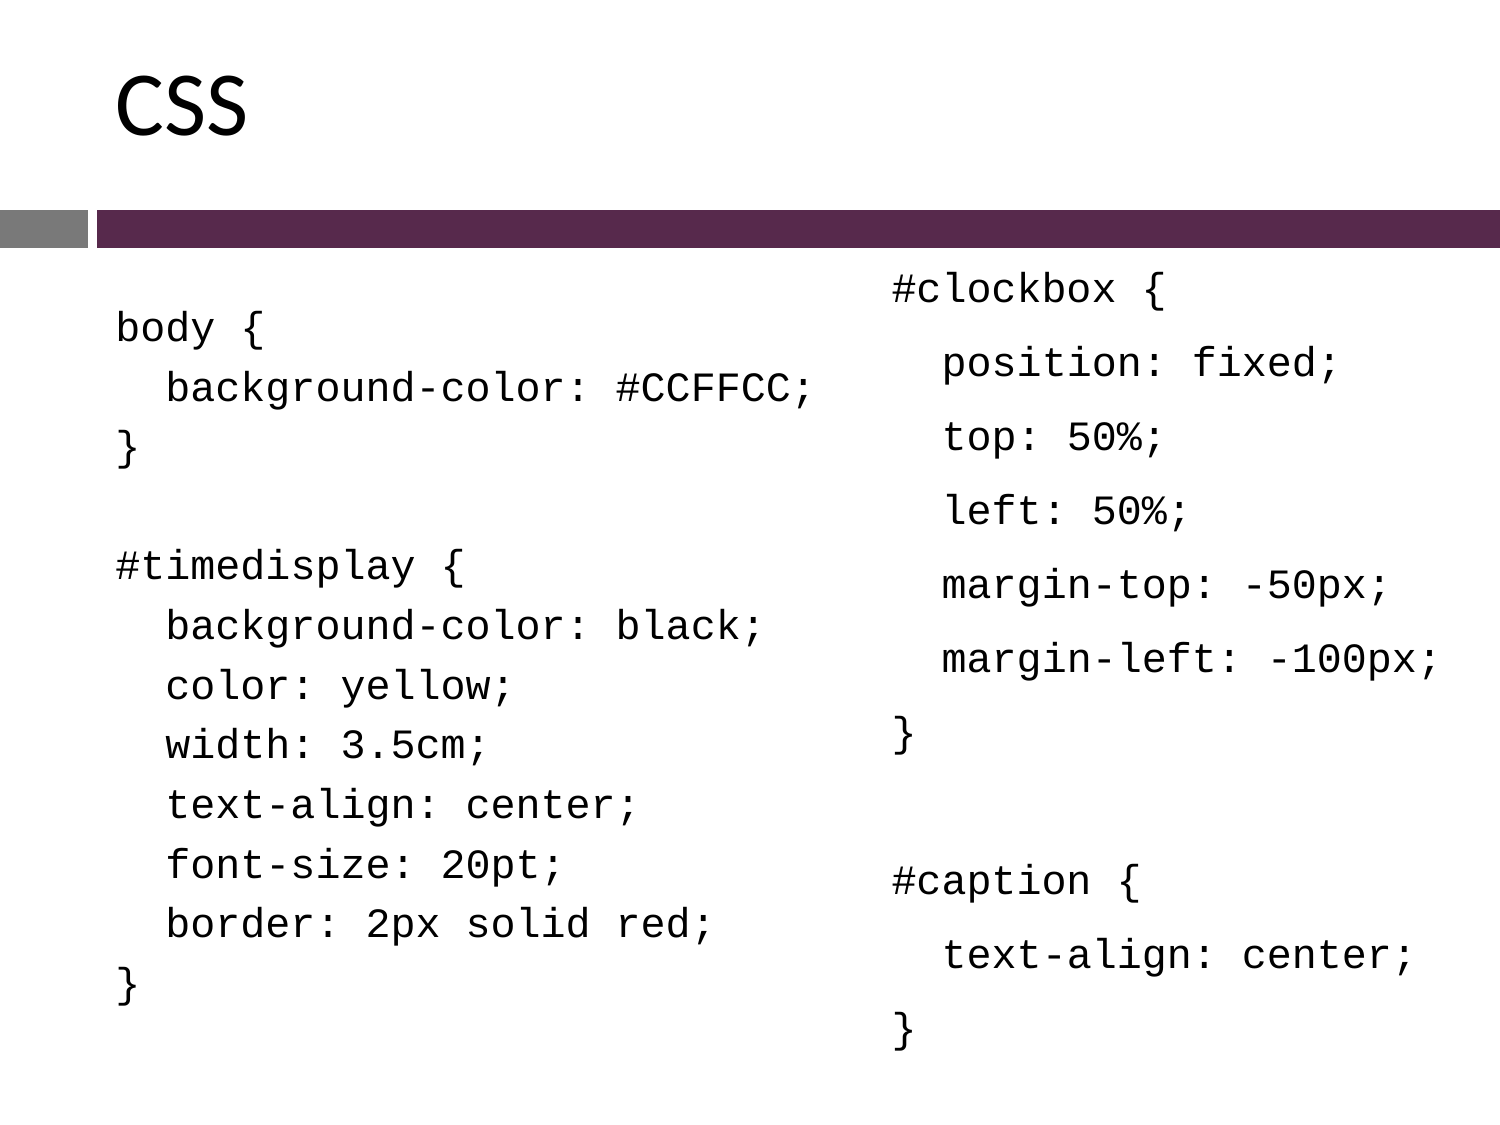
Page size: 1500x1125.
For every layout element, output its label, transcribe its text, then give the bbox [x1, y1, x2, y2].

text_box #clockbox { position: fixed; top: 50%; left: 50%; margin-top: -50px; margin-left: -100px; } #caption { text-align: center; } [891, 262, 1500, 1125]
title CSS [100, 19, 1438, 182]
list body { background-color: #CCFFCC; } #timedisplay { background-color: black; color: yellow; width: 3.5cm; text-align: center; font-size: 20pt; border: 2px solid red; } [100, 302, 845, 1041]
